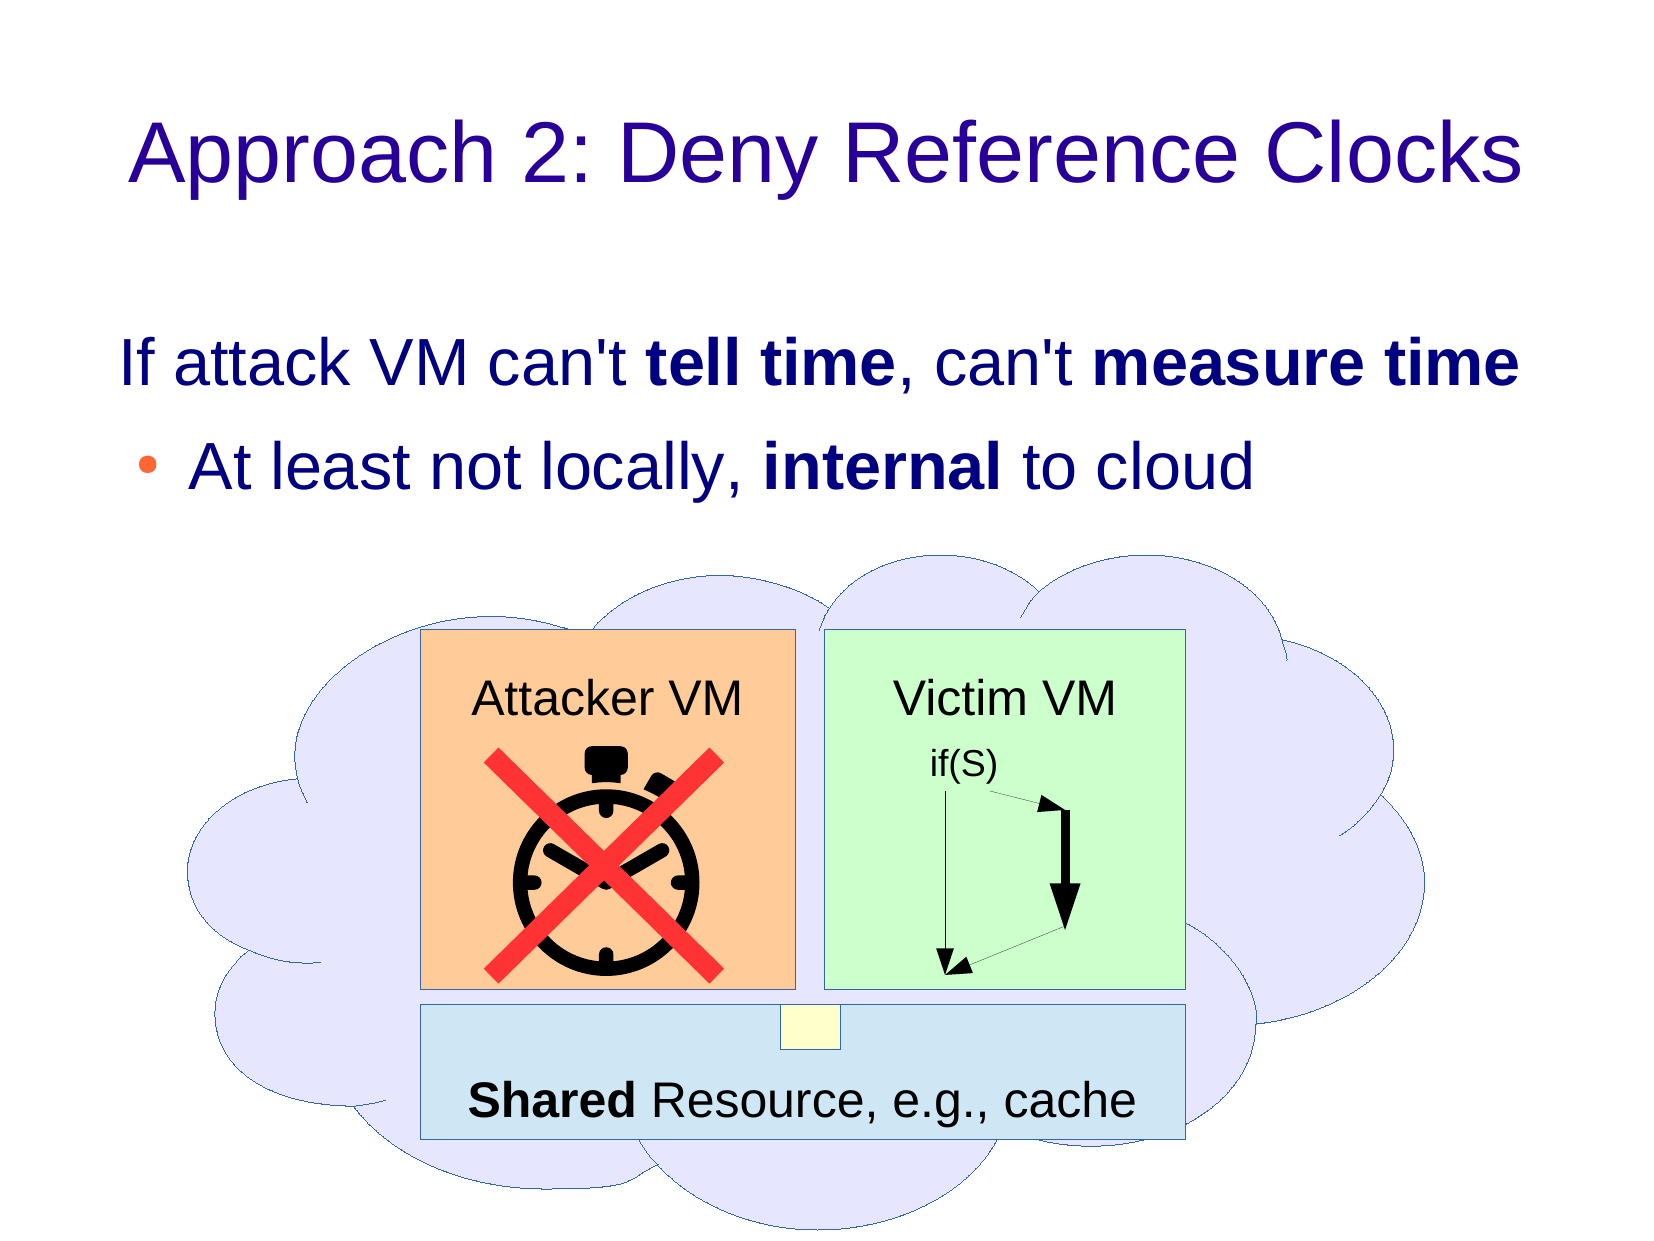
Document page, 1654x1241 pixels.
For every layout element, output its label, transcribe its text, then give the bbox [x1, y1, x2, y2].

text_box [1039, 1140, 1144, 1147]
text_box Attacker VM [420, 629, 796, 990]
text_box if(S) [915, 734, 1081, 792]
picture [507, 882, 701, 977]
picture [620, 766, 722, 965]
text_box [187, 555, 1425, 1231]
text_box Victim VM [824, 629, 1186, 990]
title Approach 2: Deny Reference Clocks [82, 56, 1571, 250]
list If attack VM can't tell time, can't measure time At least not locally, internal to cloud [118, 324, 1571, 503]
picture [491, 771, 588, 960]
text_box Shared Resource, e.g., cache [420, 1004, 1186, 1140]
picture [491, 745, 722, 849]
